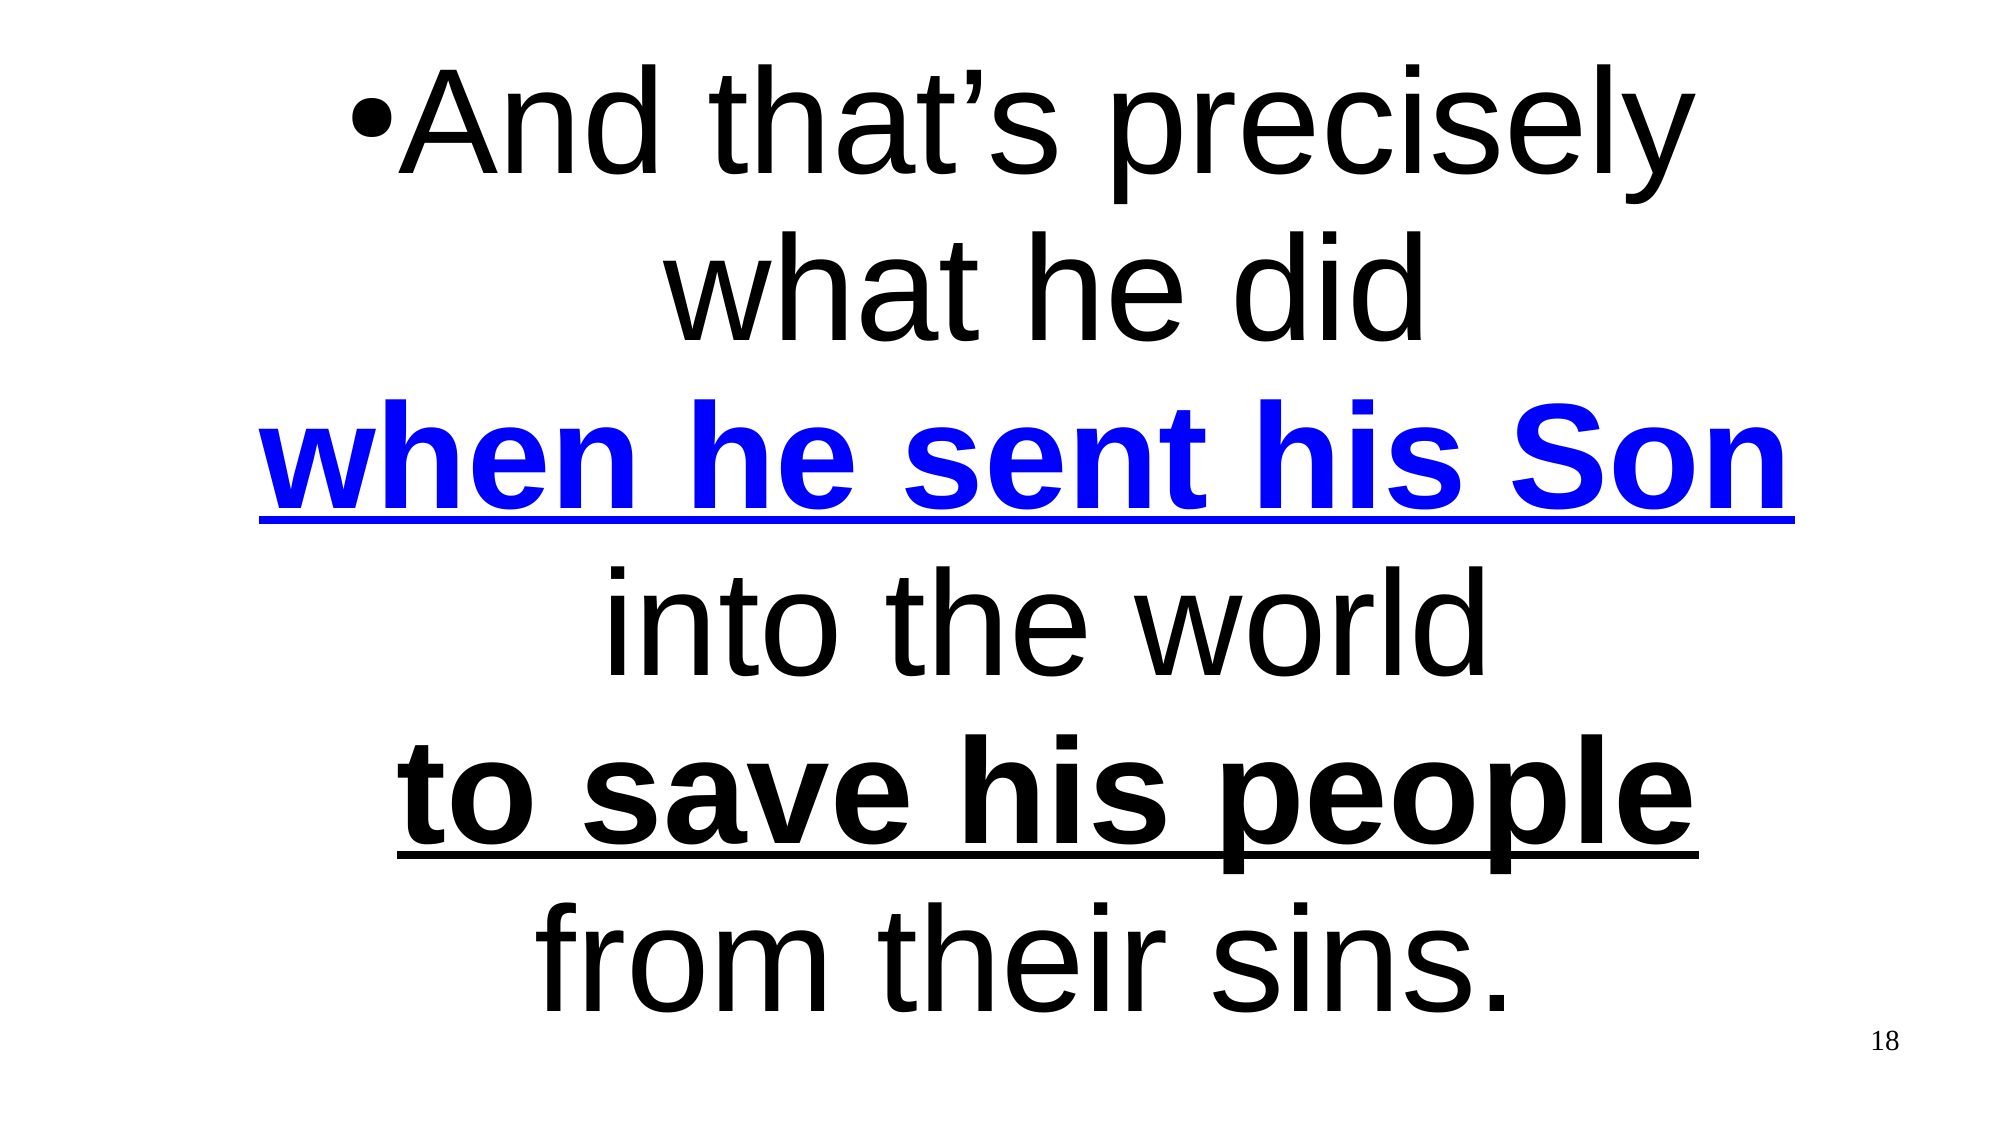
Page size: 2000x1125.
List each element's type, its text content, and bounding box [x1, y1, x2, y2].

list And that’s precisely what he did when he sent his Son into the world to save his people from their sins. [37, 37, 1988, 1088]
